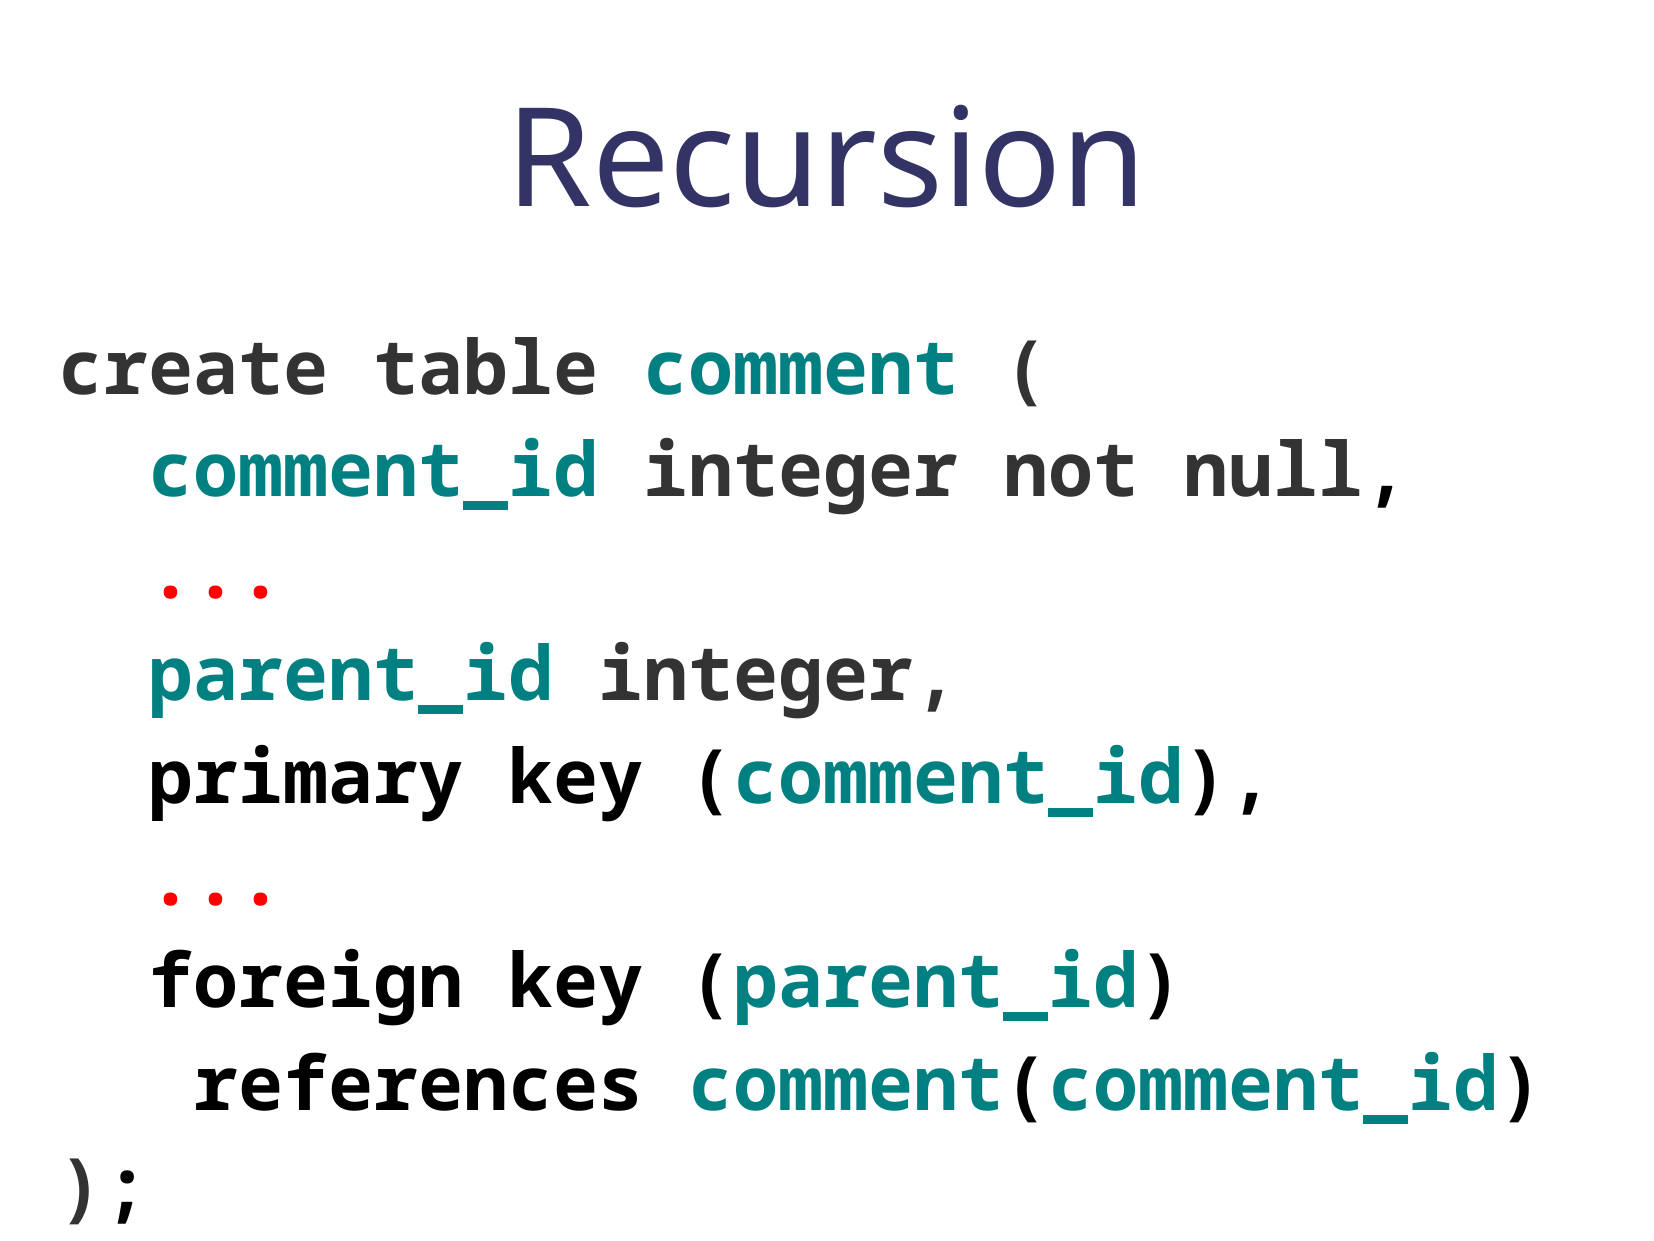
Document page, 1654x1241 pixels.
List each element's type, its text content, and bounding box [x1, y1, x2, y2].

text_box create table comment ( comment_id integer not null, ... parent_id integer, primary key (comment_id), ... foreign key (parent_id) references comment(comment_id) ); [59, 313, 1625, 1093]
title Recursion [82, 56, 1571, 250]
